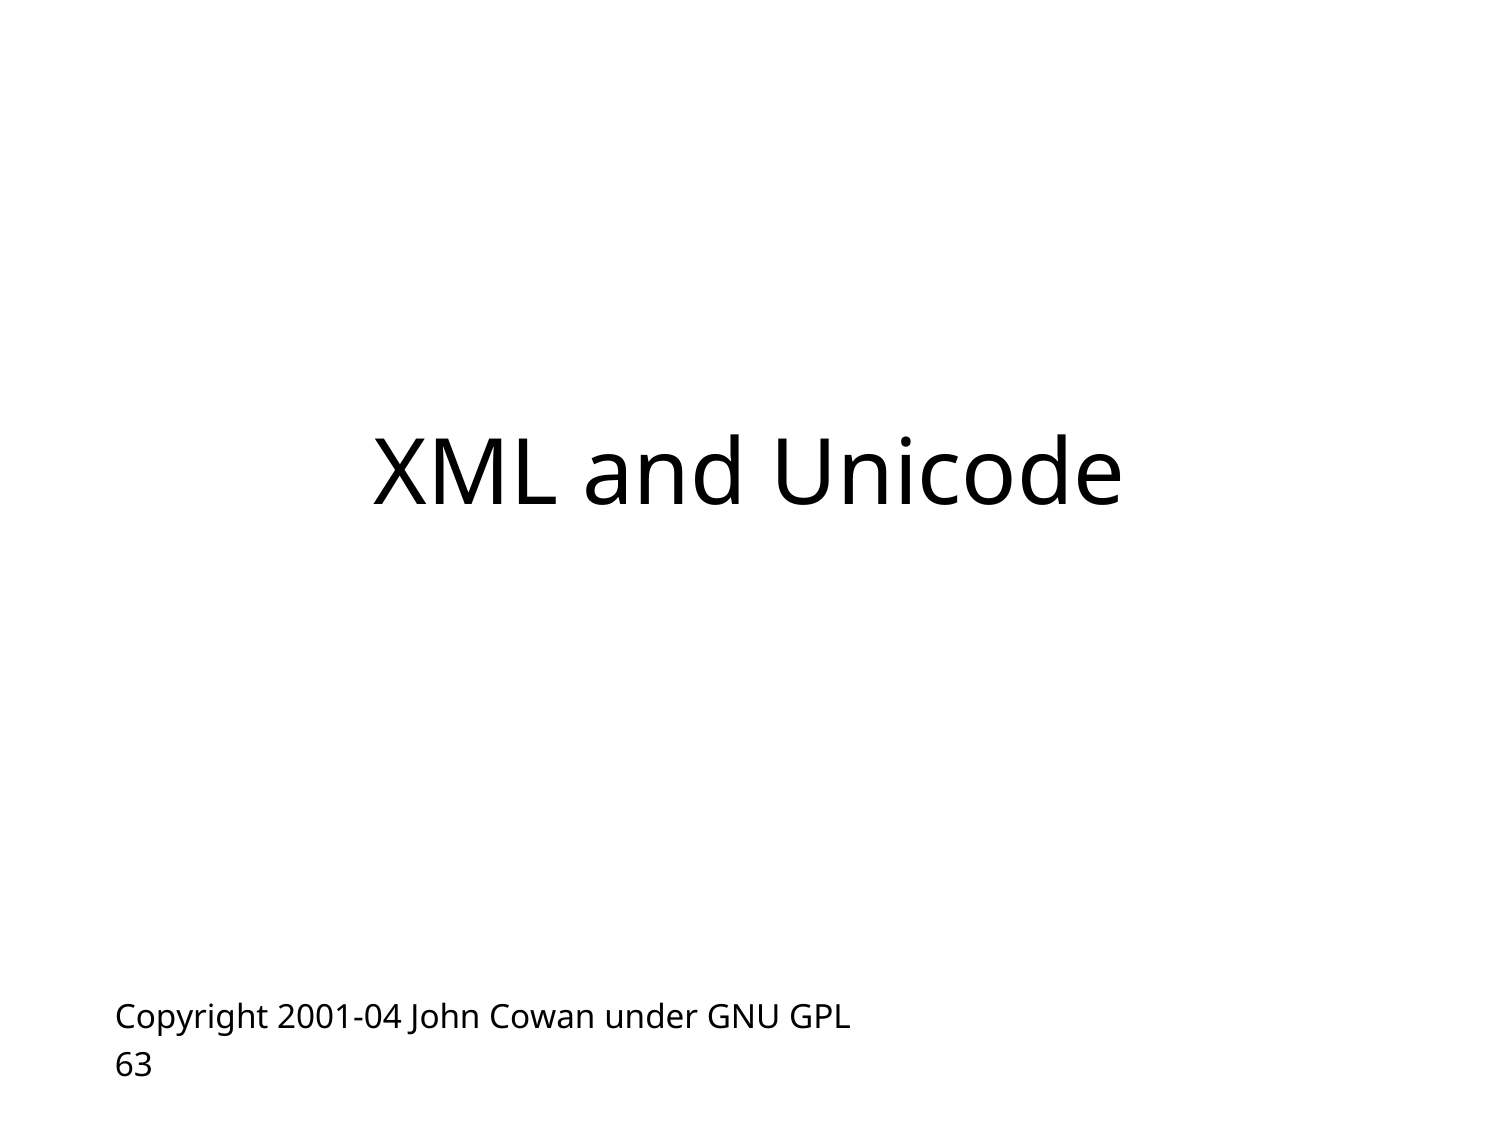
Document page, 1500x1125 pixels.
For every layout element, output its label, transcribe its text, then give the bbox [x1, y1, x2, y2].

title XML and Unicode [112, 375, 1388, 563]
